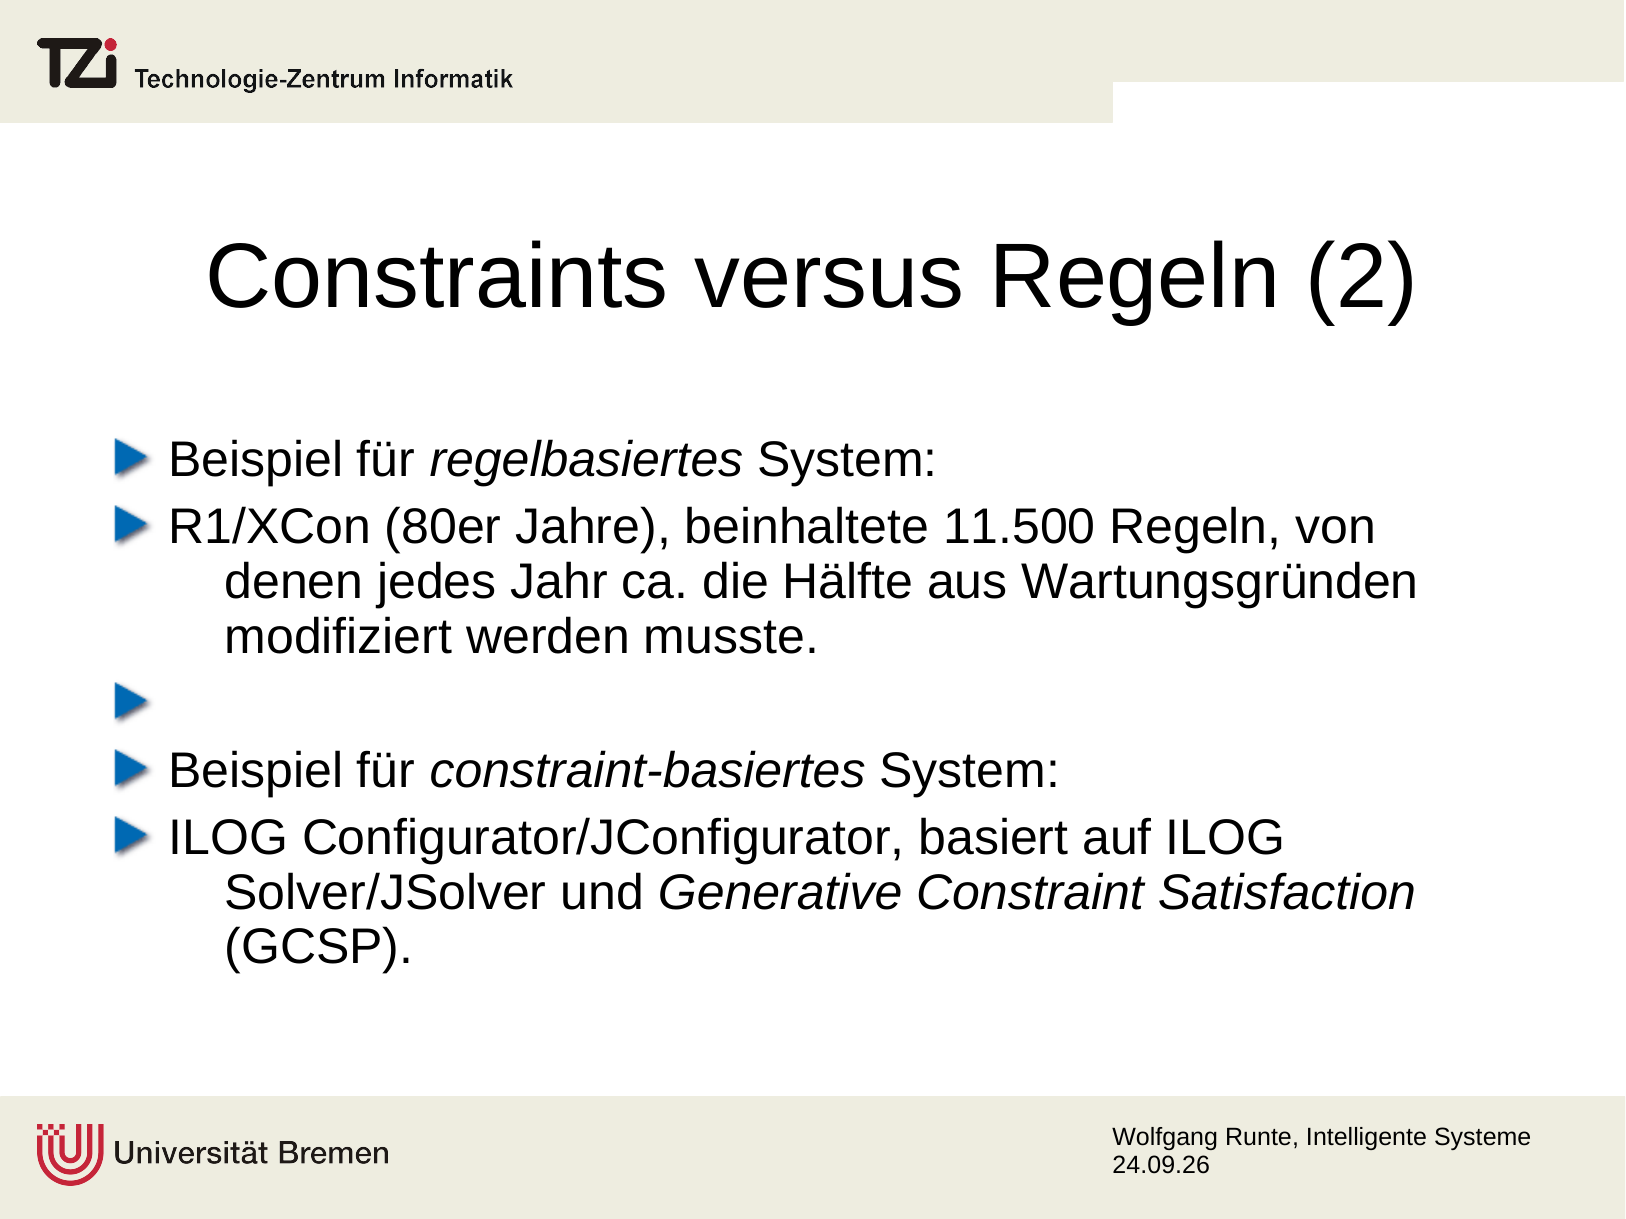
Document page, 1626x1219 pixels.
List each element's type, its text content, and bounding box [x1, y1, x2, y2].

list Beispiel für regelbasiertes System: R1/XCon (80er Jahre), beinhaltete 11.500 Regeln, von denen jedes Jahr ca. die Hälfte aus Wartungsgründen modifiziert werden musste. Beispiel für constraint-basiertes System: ILOG Configurator/JConfigurator, basiert auf ILOG Solver/JSolver und Generative Constraint Satisfaction (GCSP). [112, 433, 1513, 1070]
picture [37, 1124, 388, 1186]
picture [37, 38, 513, 93]
title Constraints versus Regeln (2) [112, 162, 1513, 393]
